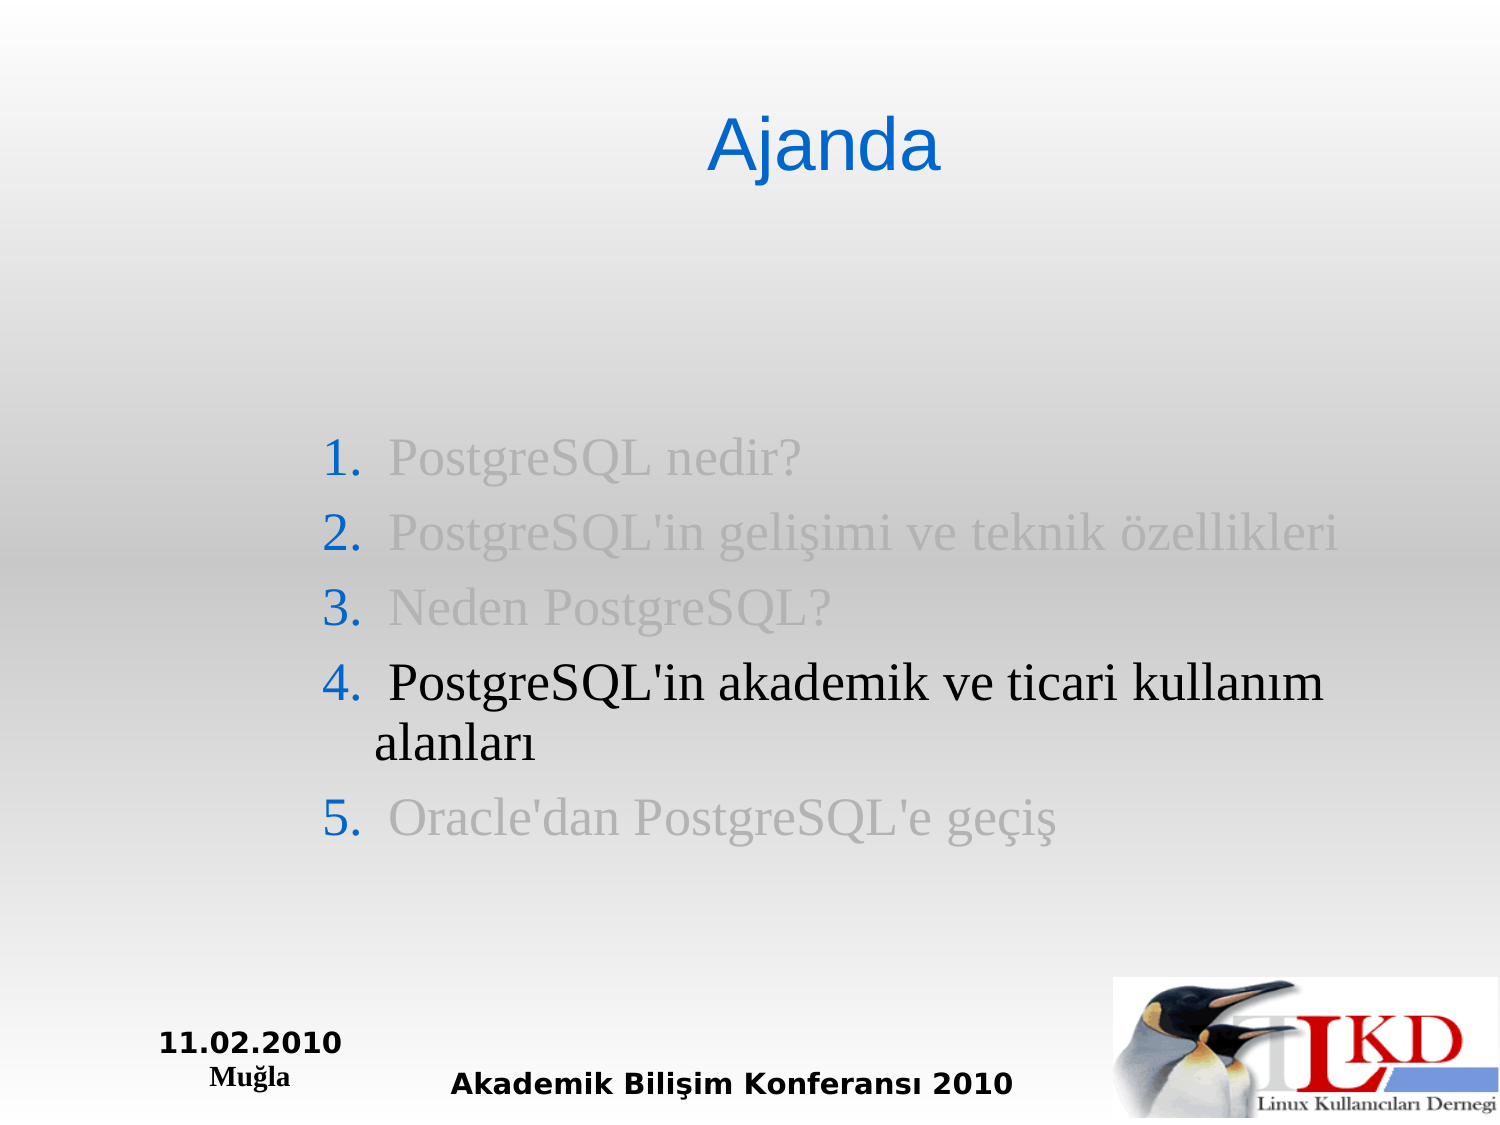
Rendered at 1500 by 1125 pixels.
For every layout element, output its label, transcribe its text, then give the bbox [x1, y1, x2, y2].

title Ajanda [224, 49, 1425, 238]
picture [1113, 977, 1499, 1118]
subtitle PostgreSQL nedir? PostgreSQL'in gelişimi ve teknik özellikleri Neden PostgreSQL? PostgreSQL'in akademik ve ticari kullanım alanları Oracle'dan PostgreSQL'e geçiş [224, 299, 1425, 975]
